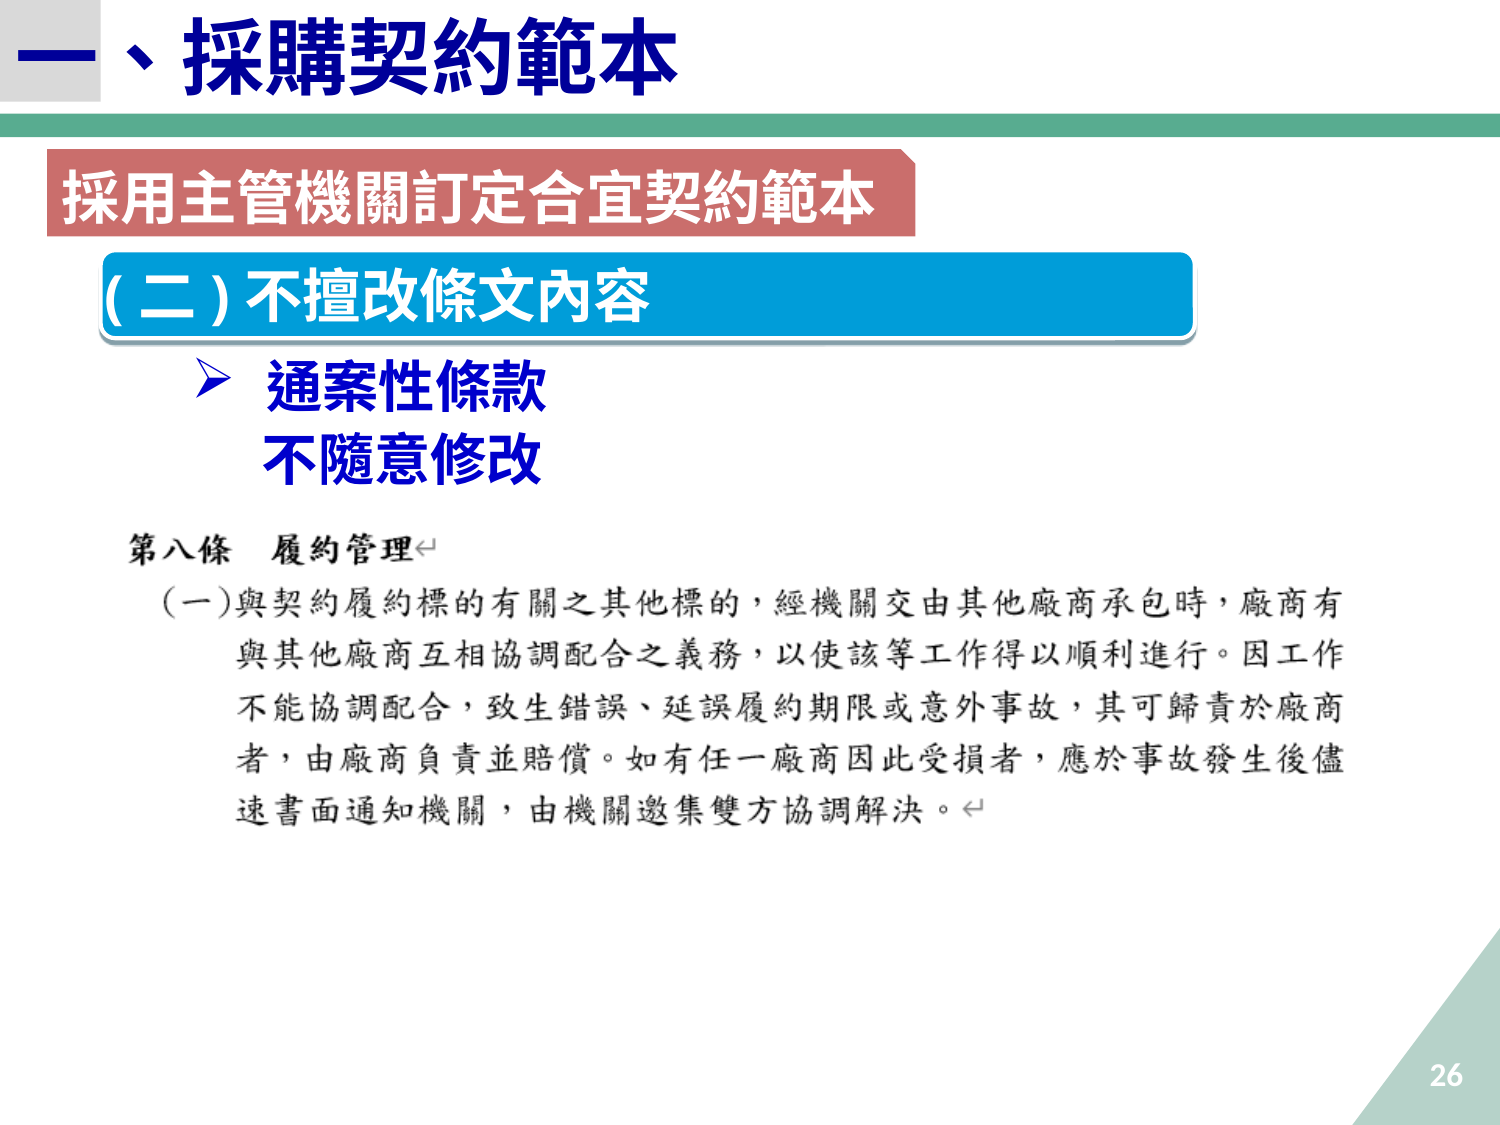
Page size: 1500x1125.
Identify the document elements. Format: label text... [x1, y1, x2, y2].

text_box [1352, 927, 1500, 1125]
text_box 採用主管機關訂定合宜契約範本 [47, 149, 916, 237]
text_box [0, 113, 1500, 138]
picture [119, 515, 1353, 841]
slide_number <編號> [1128, 1042, 1478, 1103]
text_box 通案性條款 不隨意修改 [0, 265, 1376, 859]
text_box (二)不擅改條文內容 [100, 250, 1195, 339]
text_box 一、採購契約範本 [0, 0, 1465, 113]
